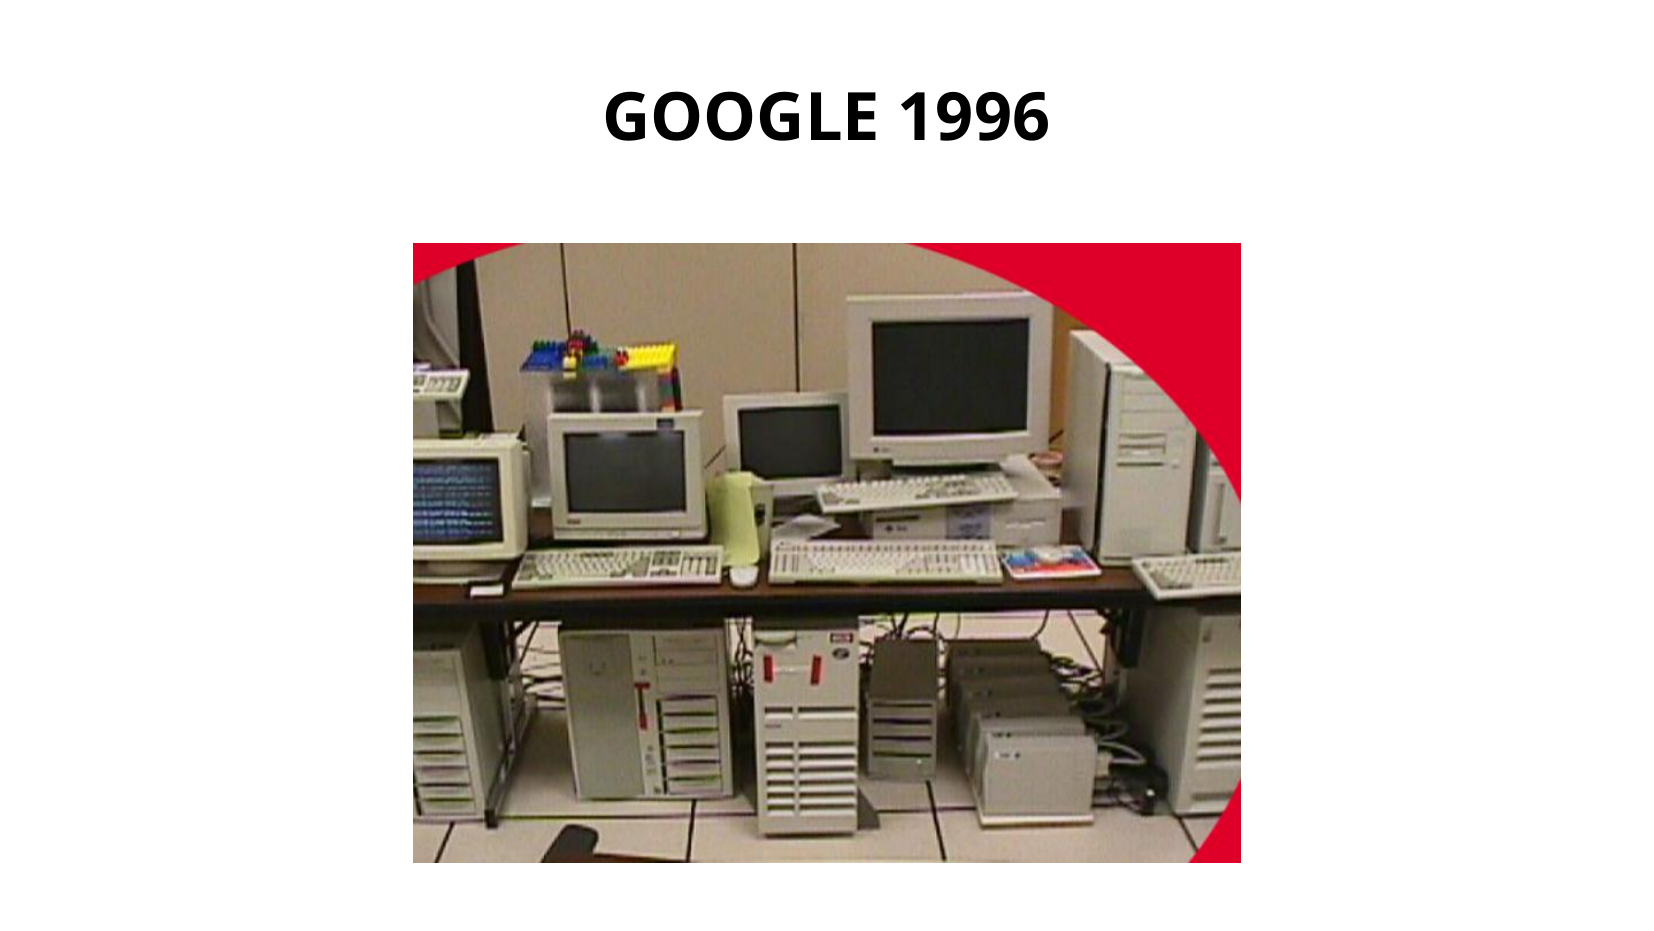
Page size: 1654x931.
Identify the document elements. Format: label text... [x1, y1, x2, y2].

title GOOGLE 1996 [82, 36, 1571, 193]
picture [413, 243, 1241, 864]
